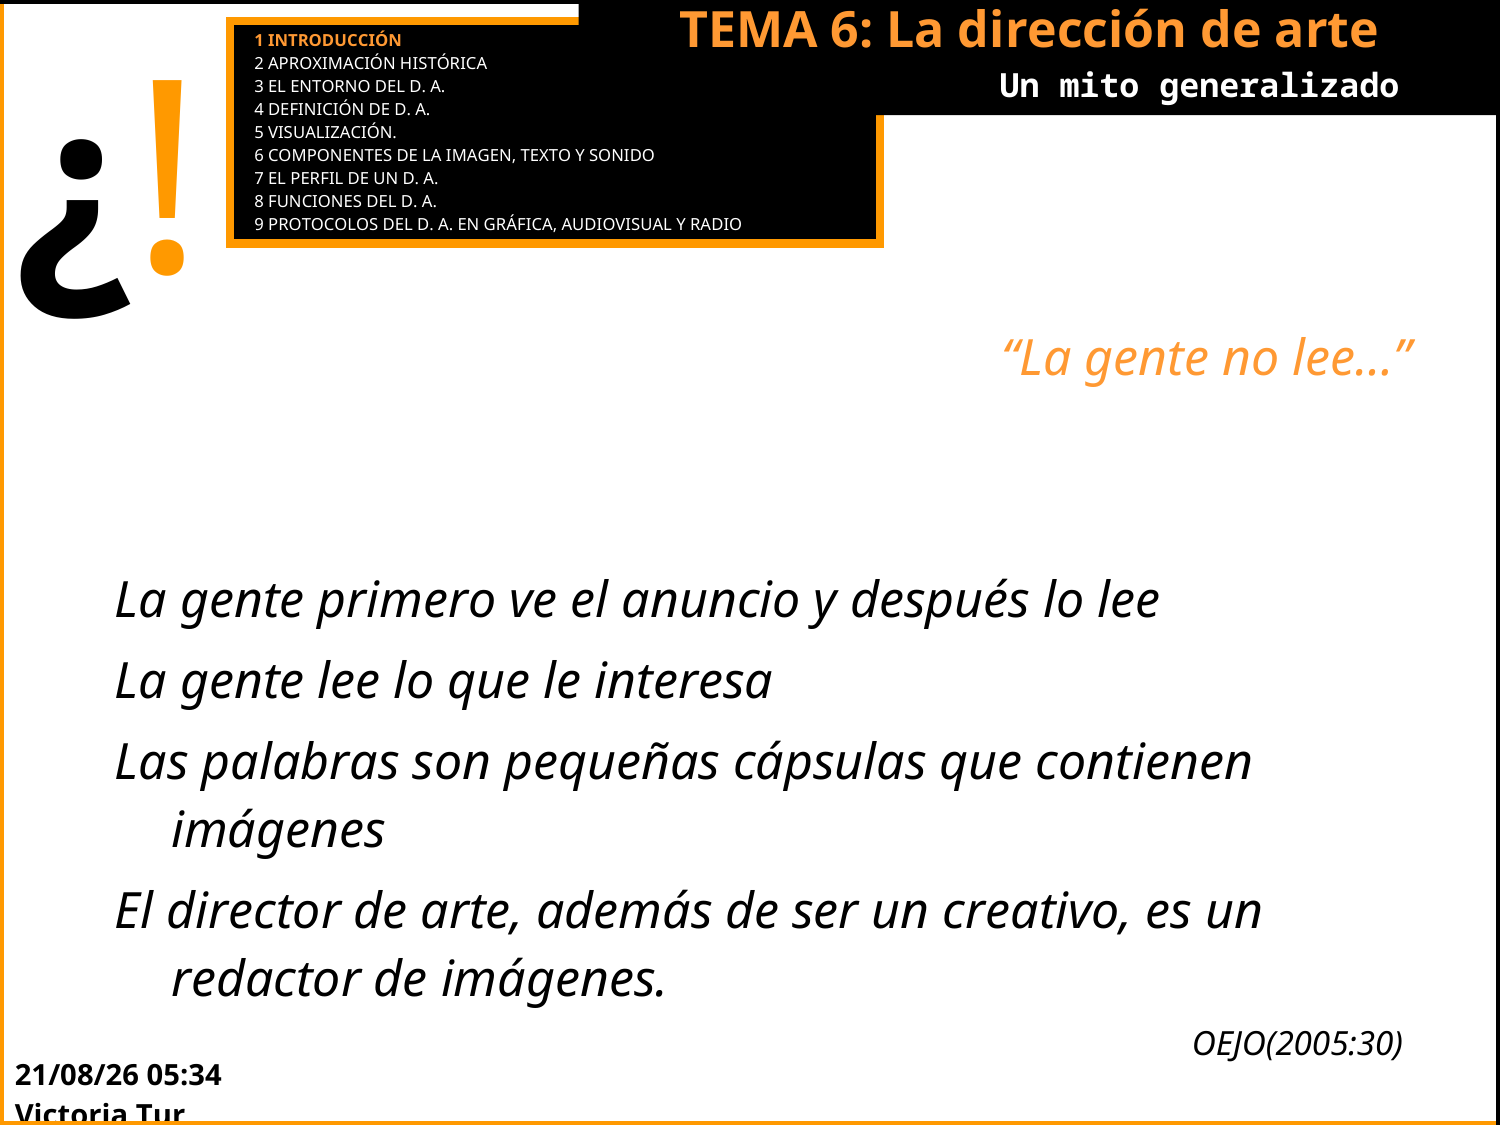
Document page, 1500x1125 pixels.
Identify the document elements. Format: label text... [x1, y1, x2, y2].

text_box TEMA 6: La dirección de arte Un mito generalizado [578, 0, 1500, 116]
text_box 1 INTRODUCCIÓN 2 APROXIMACIÓN HISTÓRICA 3 EL ENTORNO DEL D. A. 4 DEFINICIÓN DE D. A. 5 VISUALIZACIÓN. 6 COMPONENTES DE LA IMAGEN, TEXTO Y SONIDO 7 EL PERFIL DE UN D. A. 8 FUNCIONES DEL D. A. 9 PROTOCOLOS DEL D. A. EN GRÁFICA, AUDIOVISUAL Y RADIO [230, 20, 880, 244]
list “La gente no lee…” La gente primero ve el anuncio y después lo lee La gente lee lo que le interesa Las palabras son pequeñas cápsulas que contienen imágenes El director de arte, además de ser un creativo, es un redactor de imágenes. OEJO(2005:30) [100, 314, 1427, 1125]
